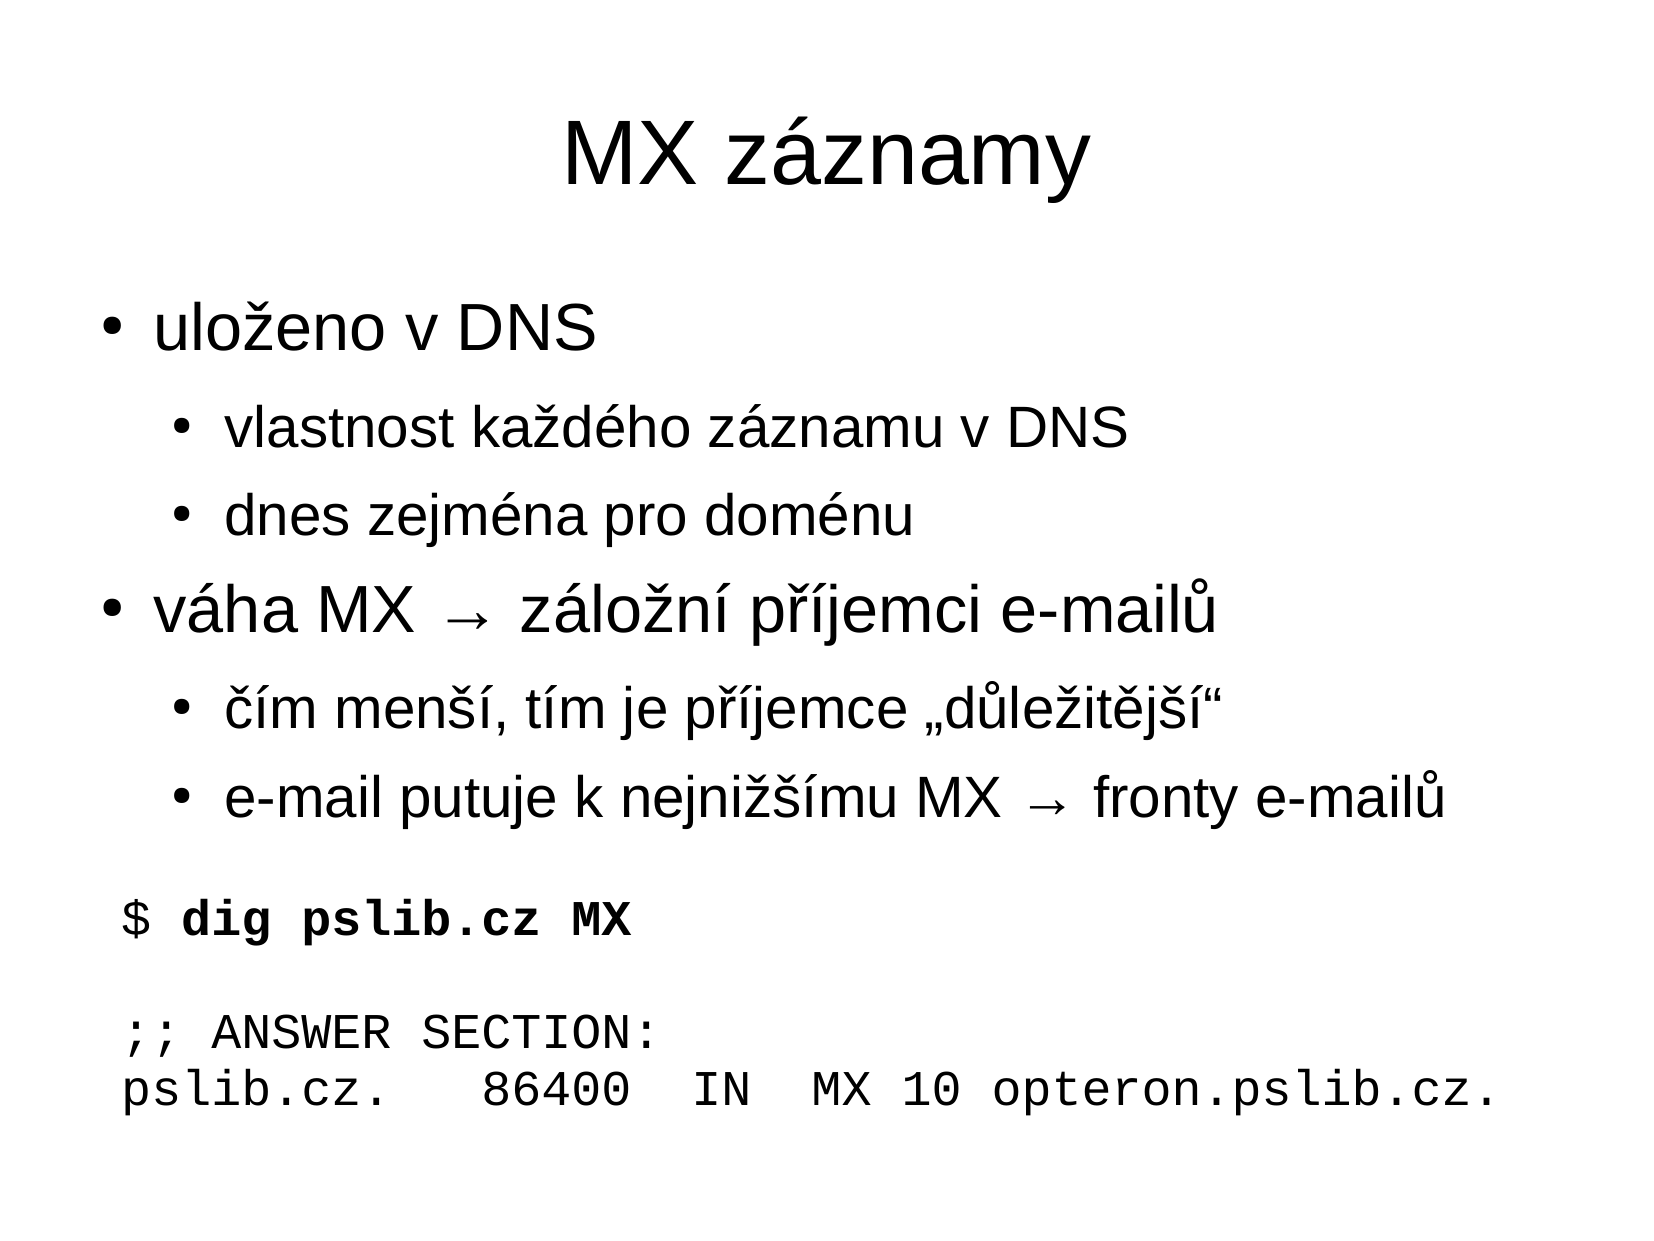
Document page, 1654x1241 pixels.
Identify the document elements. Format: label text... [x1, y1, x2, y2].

list uloženo v DNS vlastnost každého záznamu v DNS dnes zejména pro doménu váha MX → záložní příjemci e-mailů čím menší, tím je příjemce „důležitější“ e-mail putuje k nejnižšímu MX → fronty e-mailů [82, 290, 1571, 857]
title MX záznamy [82, 49, 1571, 257]
text_box $ dig pslib.cz MX ;; ANSWER SECTION: pslib.cz. 86400 IN MX 10 opteron.pslib.cz. [88, 885, 1565, 1119]
